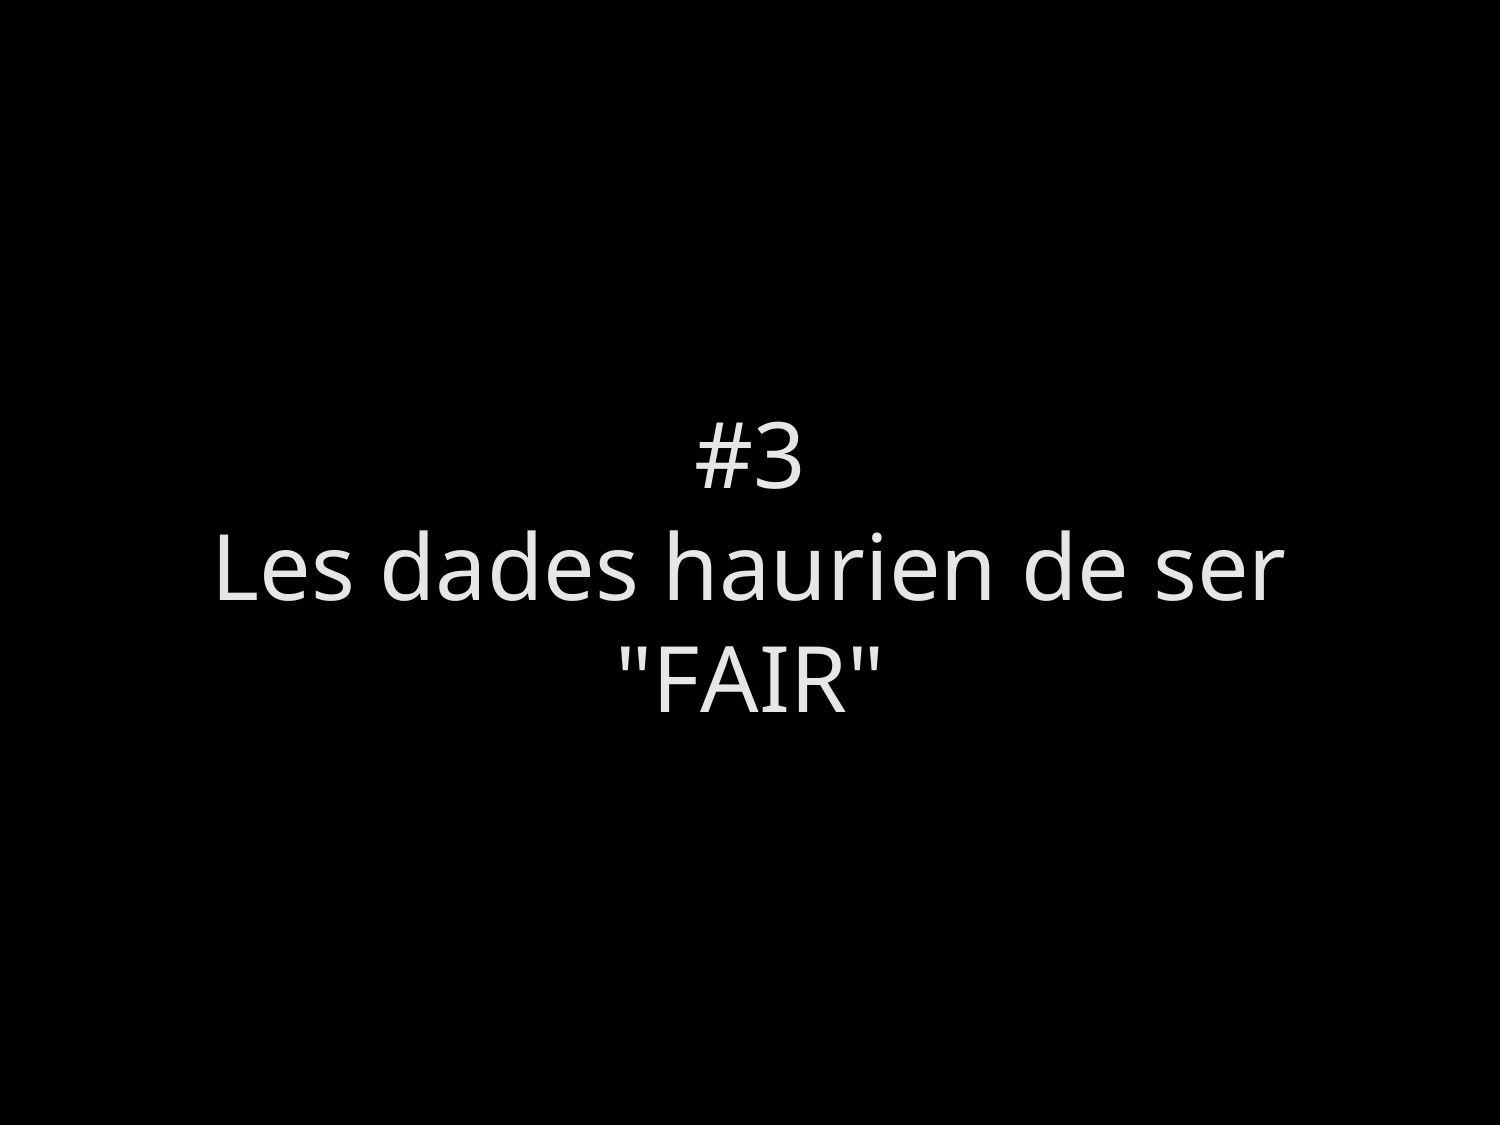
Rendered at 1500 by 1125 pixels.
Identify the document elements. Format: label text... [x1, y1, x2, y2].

subtitle #3 Les dades haurien de ser "FAIR" [109, 112, 1391, 1013]
